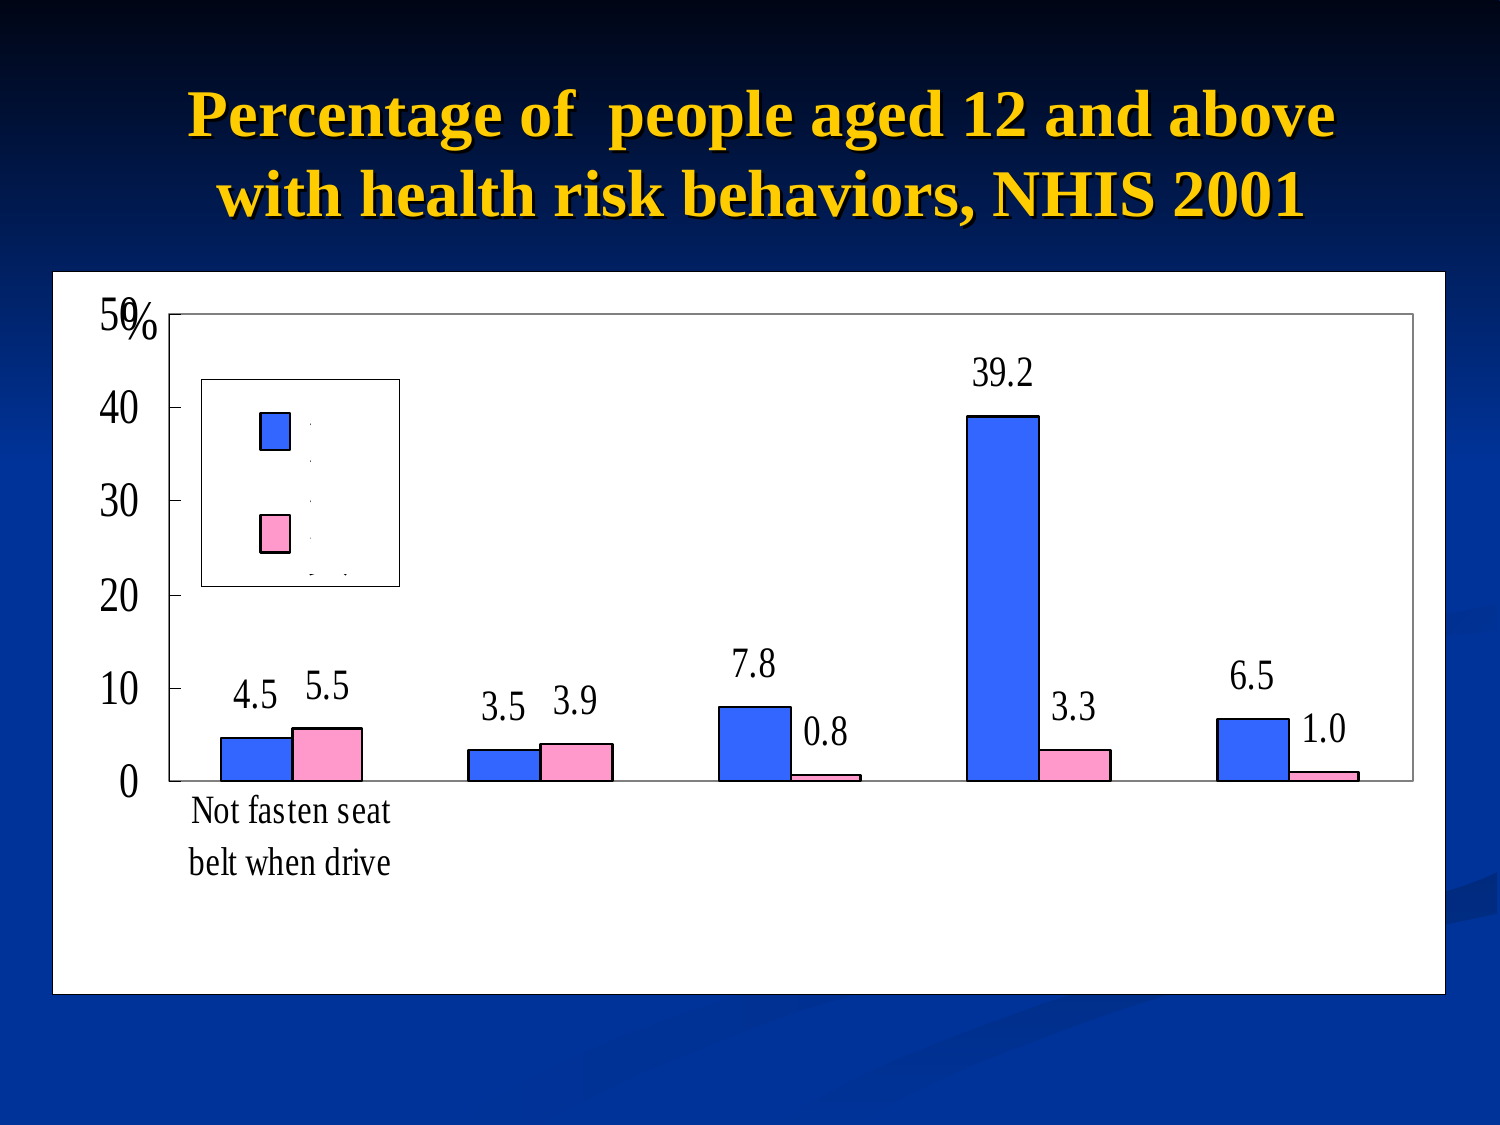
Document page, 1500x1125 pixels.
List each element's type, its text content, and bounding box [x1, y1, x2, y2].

chart [39, 255, 1461, 1010]
title Percentage of people aged 12 and above with health risk behaviors, NHIS 2001 [125, 62, 1401, 203]
